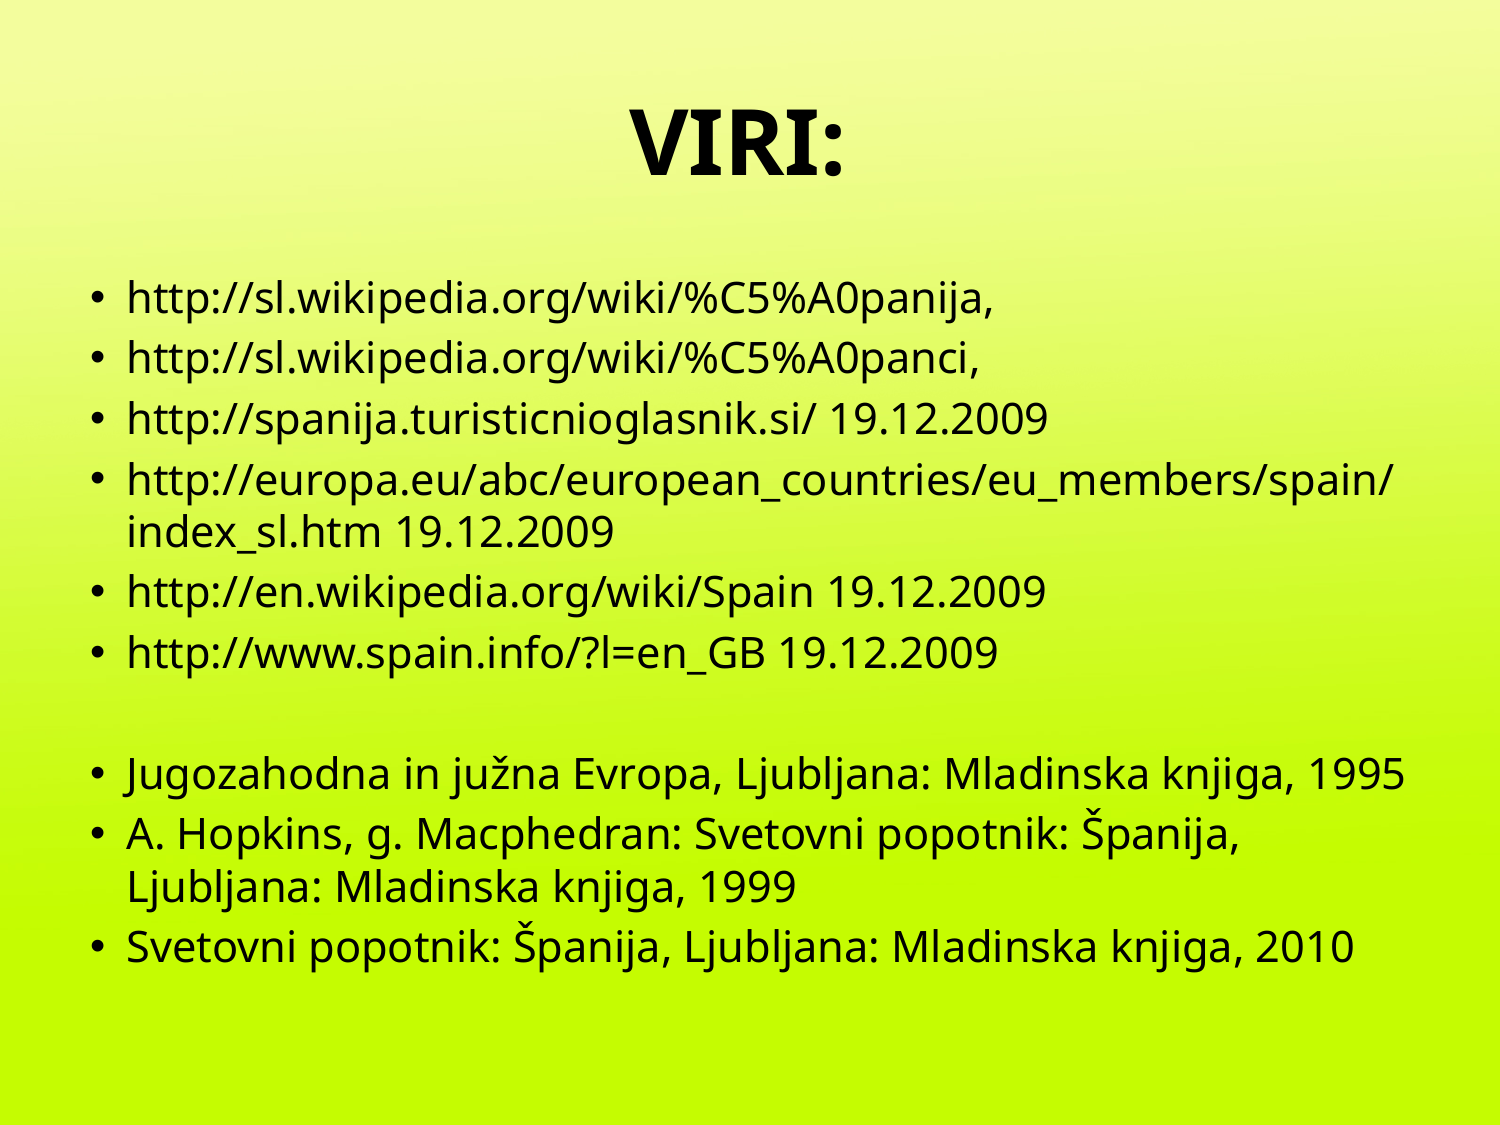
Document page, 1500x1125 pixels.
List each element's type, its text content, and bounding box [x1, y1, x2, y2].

list http://sl.wikipedia.org/wiki/%C5%A0panija, http://sl.wikipedia.org/wiki/%C5%A0panci, http://spanija.turisticnioglasnik.si/ 19.12.2009 http://europa.eu/abc/european_countries/eu_members/spain/index_sl.htm 19.12.2009 http://en.wikipedia.org/wiki/Spain 19.12.2009 http://www.spain.info/?l=en_GB 19.12.2009 Jugozahodna in južna Evropa, Ljubljana: Mladinska knjiga, 1995 A. Hopkins, g. Macphedran: Svetovni popotnik: Španija, Ljubljana: Mladinska knjiga, 1999 Svetovni popotnik: Španija, Ljubljana: Mladinska knjiga, 2010 [75, 262, 1425, 1005]
title VIRI: [75, 45, 1425, 233]
picture [0, 0, 1500, 1125]
